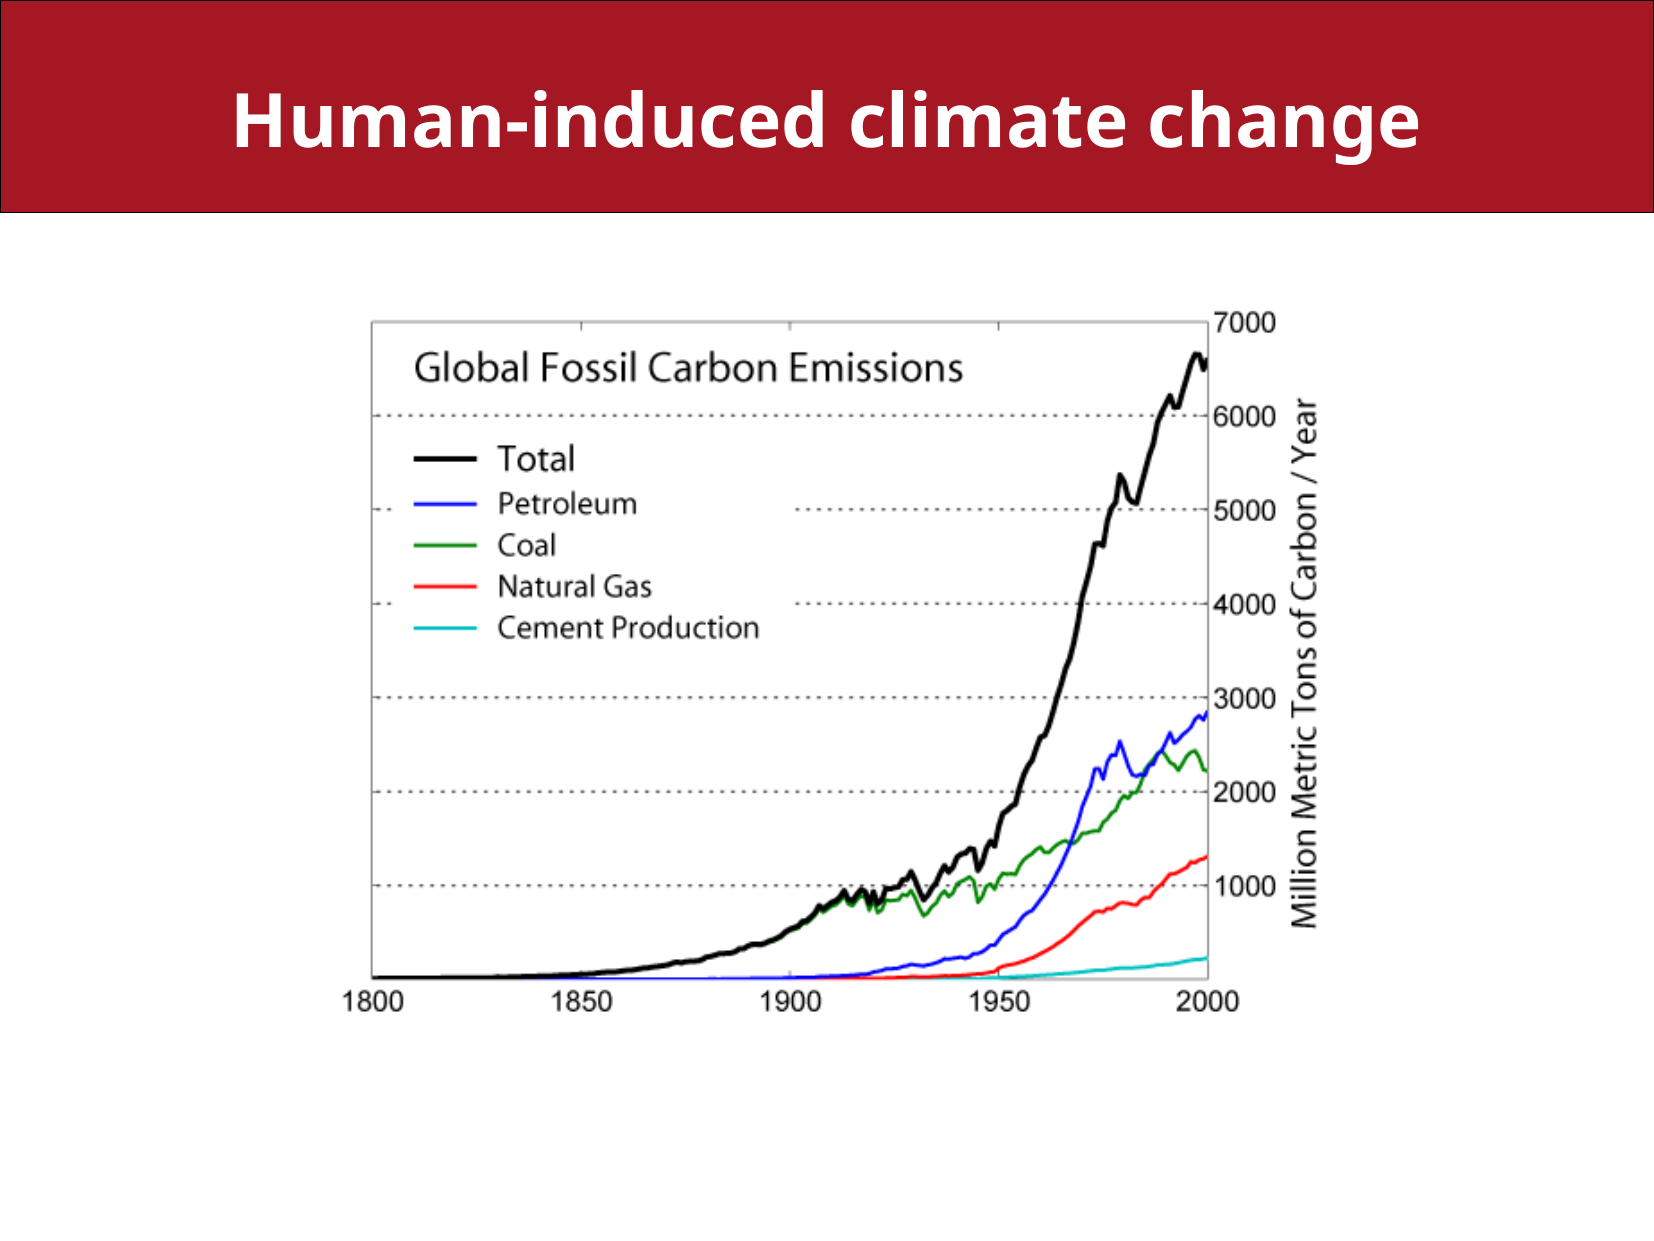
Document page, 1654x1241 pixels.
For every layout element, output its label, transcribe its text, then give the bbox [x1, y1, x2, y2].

picture [330, 299, 1324, 1019]
title Human-induced climate change [82, 47, 1571, 189]
